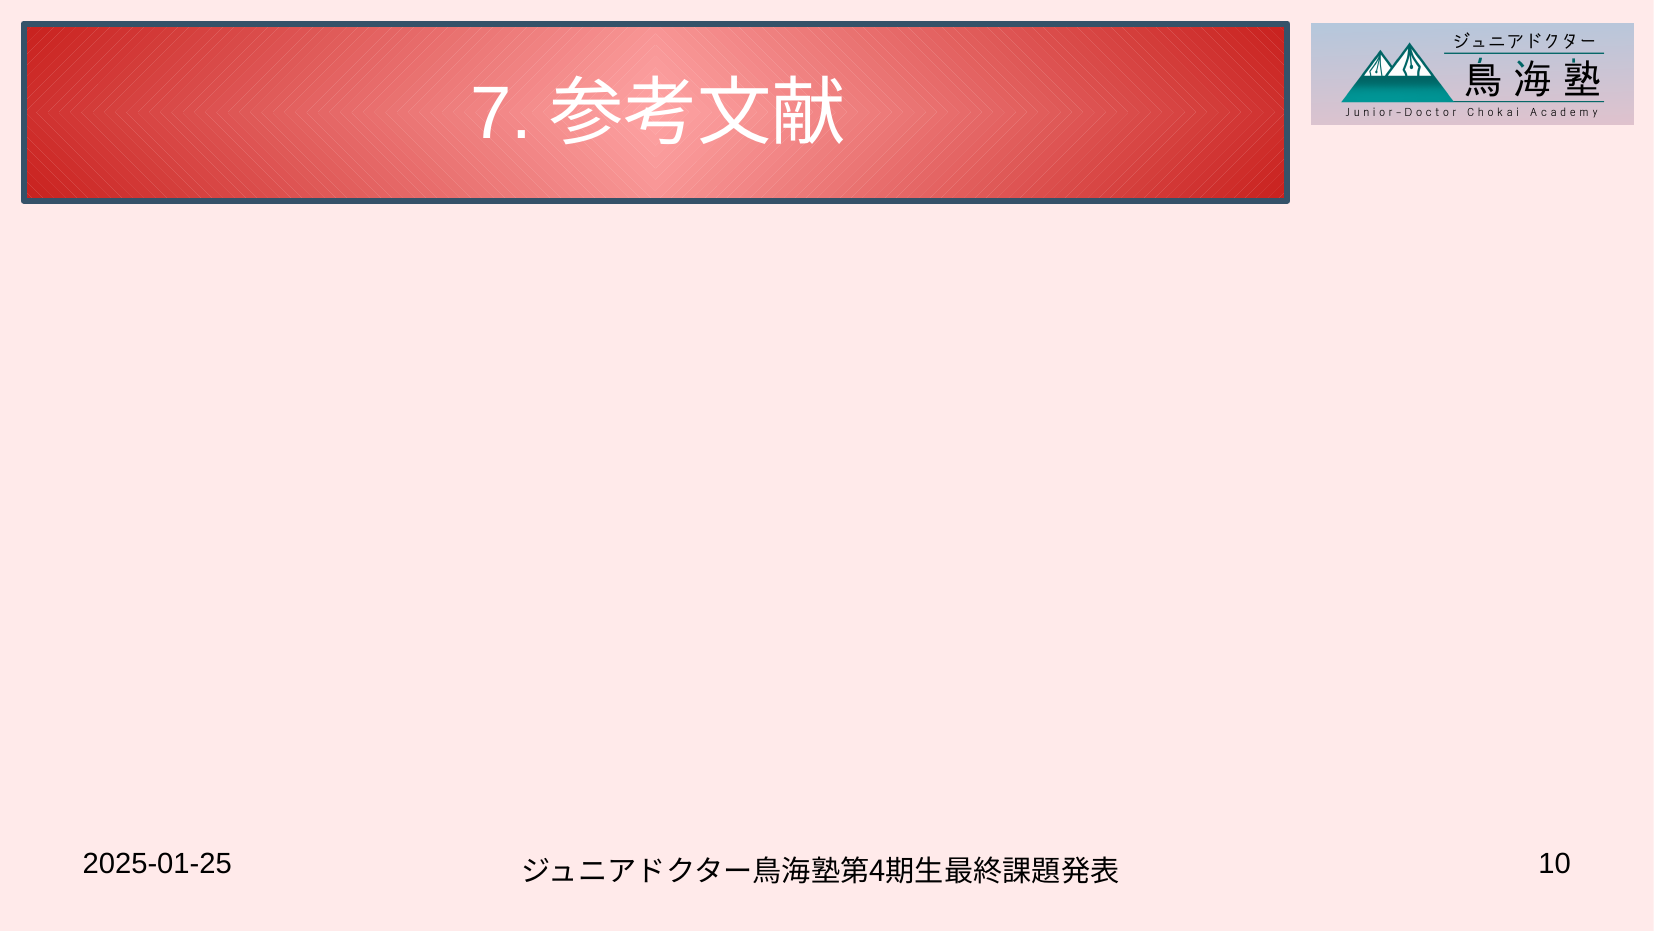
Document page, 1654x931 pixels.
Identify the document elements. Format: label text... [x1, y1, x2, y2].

picture [1311, 23, 1634, 125]
title 7.参考文献 [82, 29, 1235, 184]
